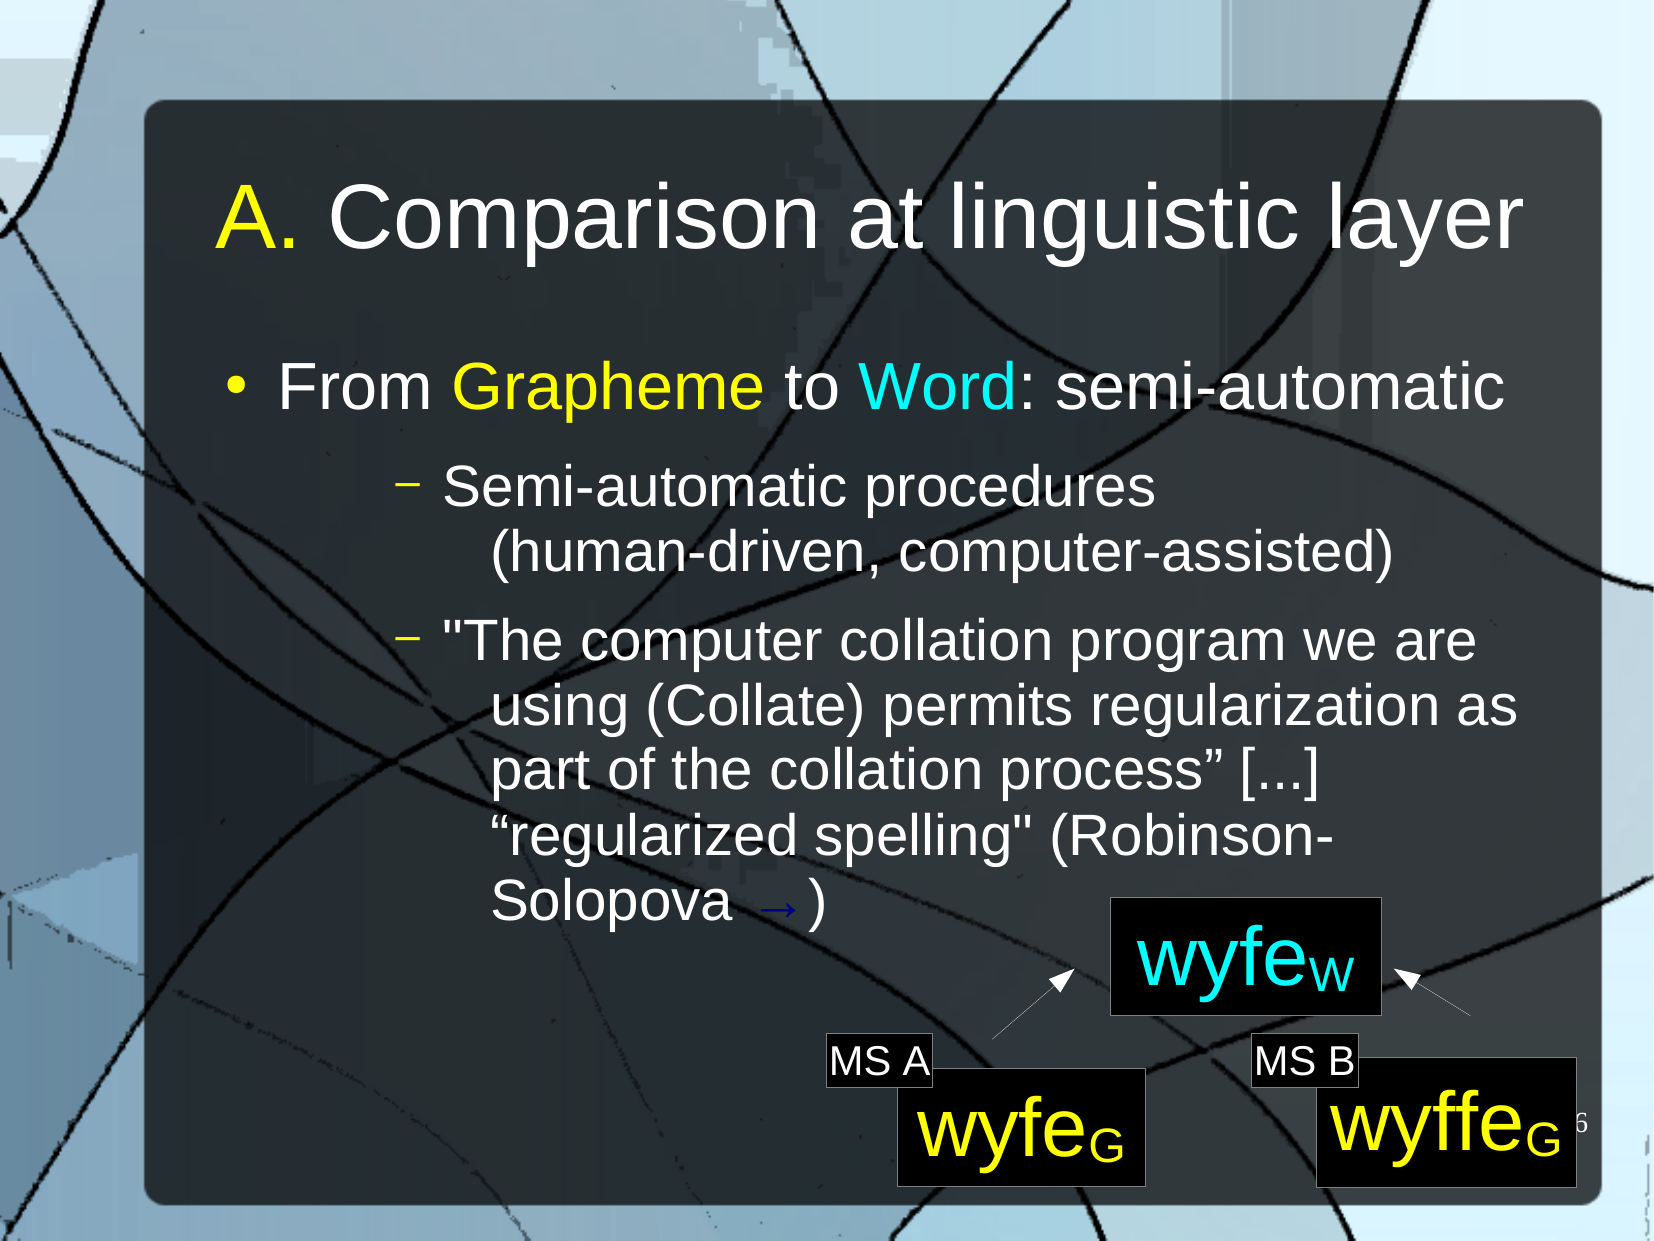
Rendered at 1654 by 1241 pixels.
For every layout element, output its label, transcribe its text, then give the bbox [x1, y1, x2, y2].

text_box MS B [1251, 1033, 1359, 1088]
text_box wyfeW [1110, 897, 1382, 1016]
picture [0, 0, 1654, 1241]
text_box wyfeG [897, 1068, 1146, 1187]
list From Grapheme to Word: semi-automatic Semi-automatic procedures (human-driven, computer-assisted) "The computer collation program we are using (Collate) permits regularization as part of the collation process” [...] “regularized spelling" (Robinson-Solopova →) [206, 349, 1524, 1069]
text_box MS A [826, 1033, 933, 1088]
text_box wyffeG [1316, 1057, 1577, 1188]
title A. Comparison at linguistic layer [159, 108, 1583, 325]
